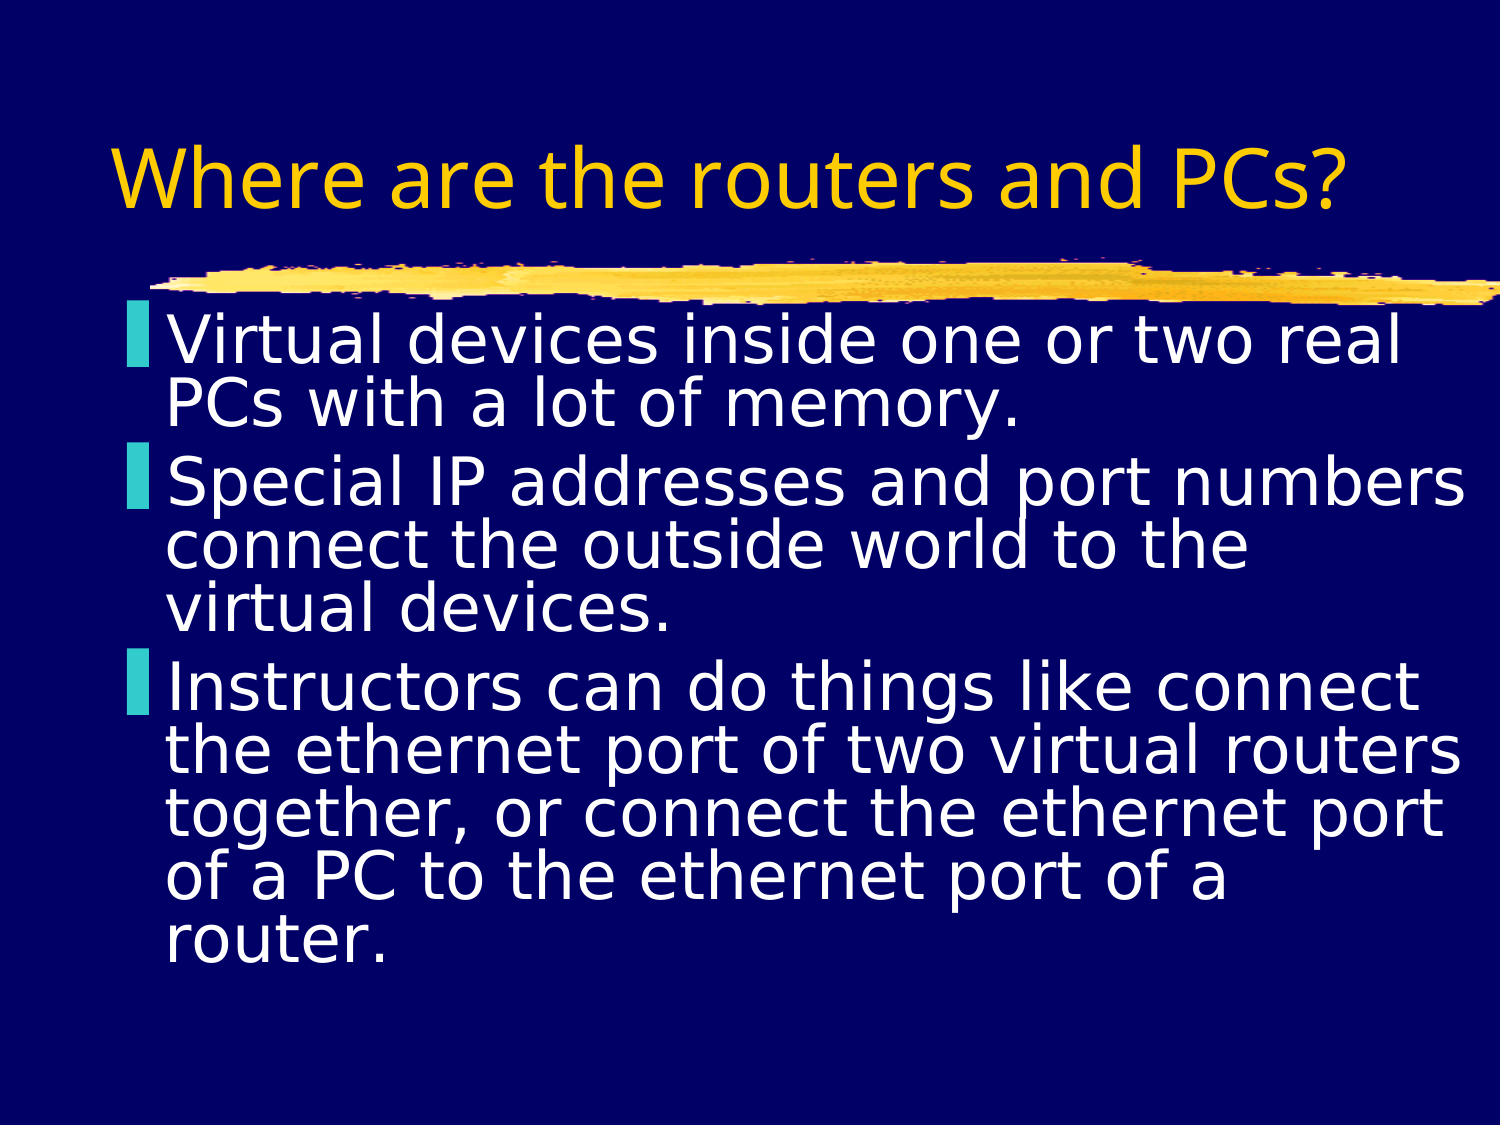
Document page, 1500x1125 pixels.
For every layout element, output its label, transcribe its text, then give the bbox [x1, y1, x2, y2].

picture [150, 252, 1500, 316]
list Virtual devices inside one or two real PCs with a lot of memory. Special IP addresses and port numbers connect the outside world to the virtual devices. Instructors can do things like connect the ethernet port of two virtual routers together, or connect the ethernet port of a PC to the ethernet port of a router. [110, 312, 1477, 1118]
title Where are the routers and PCs? [110, 78, 1391, 297]
